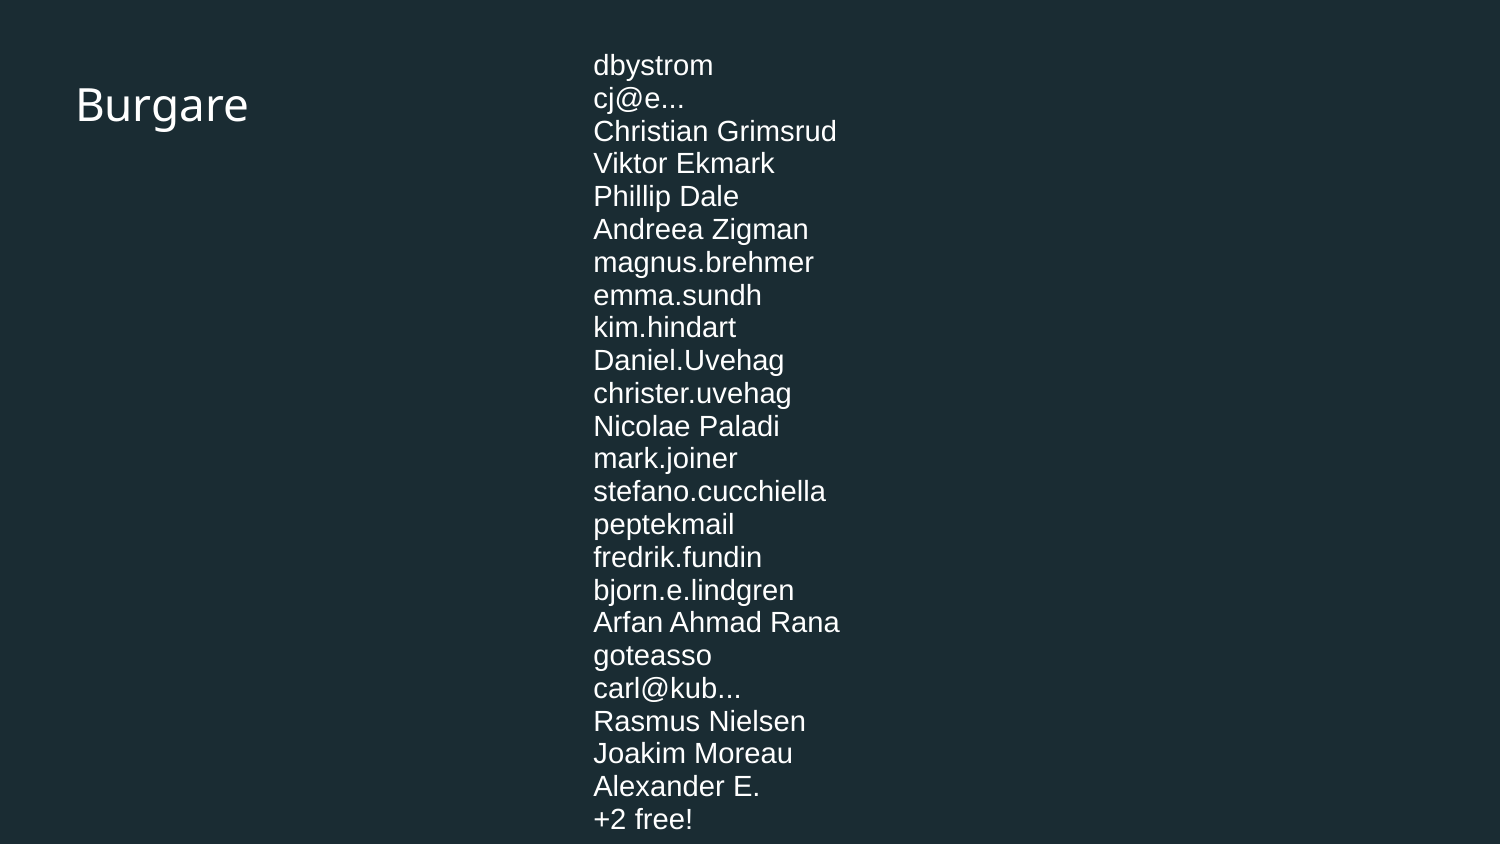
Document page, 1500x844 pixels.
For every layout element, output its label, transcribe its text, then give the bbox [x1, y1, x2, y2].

text_box dbystrom cj@e... Christian Grimsrud Viktor Ekmark Phillip Dale Andreea Zigman magnus.brehmer emma.sundh kim.hindart Daniel.Uvehag christer.uvehag Nicolae Paladi mark.joiner stefano.cucchiella peptekmail fredrik.fundin bjorn.e.lindgren Arfan Ahmad Rana goteasso carl@kub... Rasmus Nielsen Joakim Moreau Alexander E. +2 free! [578, 41, 925, 844]
title Burgare [75, 33, 1425, 175]
